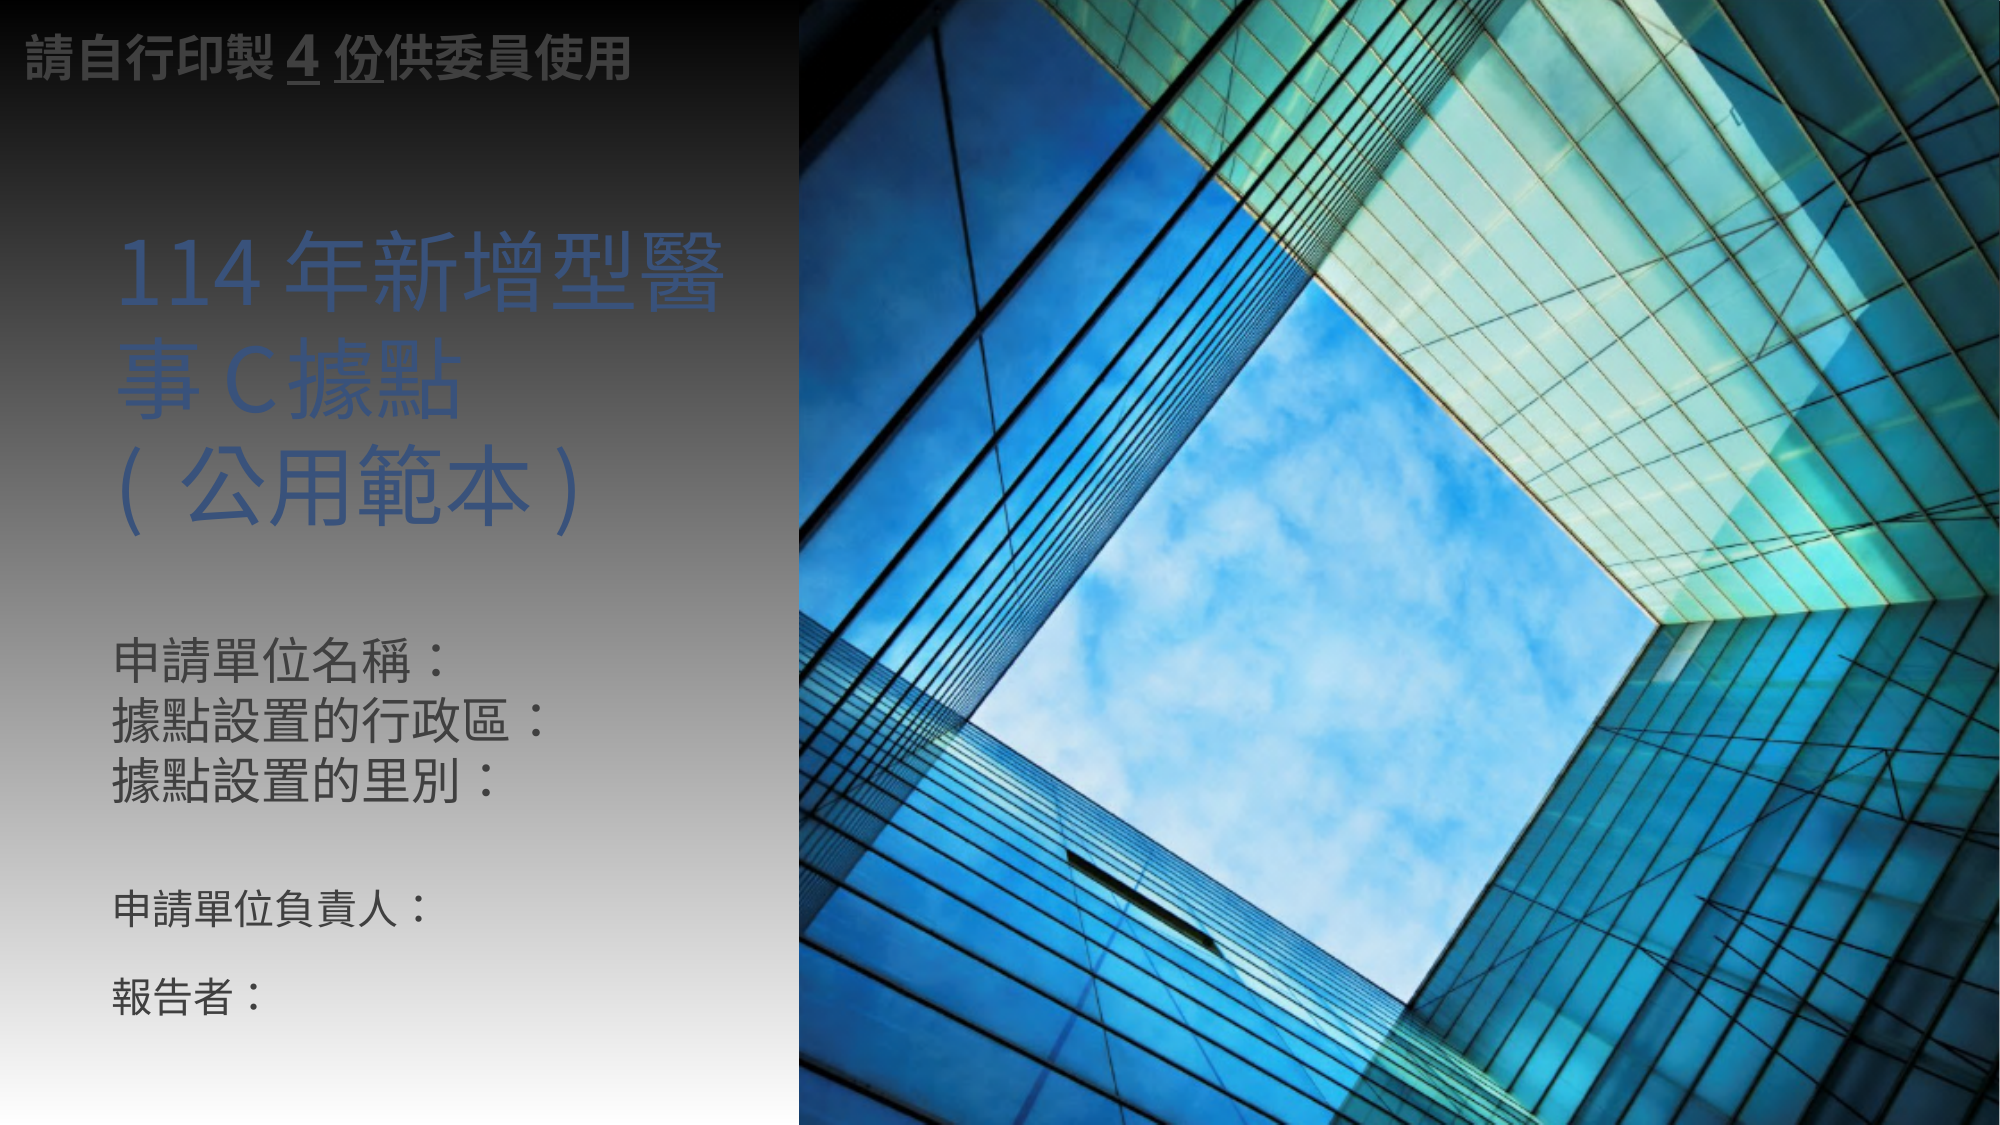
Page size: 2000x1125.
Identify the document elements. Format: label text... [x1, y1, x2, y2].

title 114年新增型醫事C據點 (公用範本) [99, 208, 750, 652]
text_box 請自行印製4份供委員使用 [10, 10, 649, 96]
subtitle 申請單位名稱： 據點設置的行政區： 據點設置的里別： [96, 621, 747, 829]
picture [799, 0, 2000, 1125]
text_box 申請單位負責人： 報告者： [96, 881, 747, 1030]
